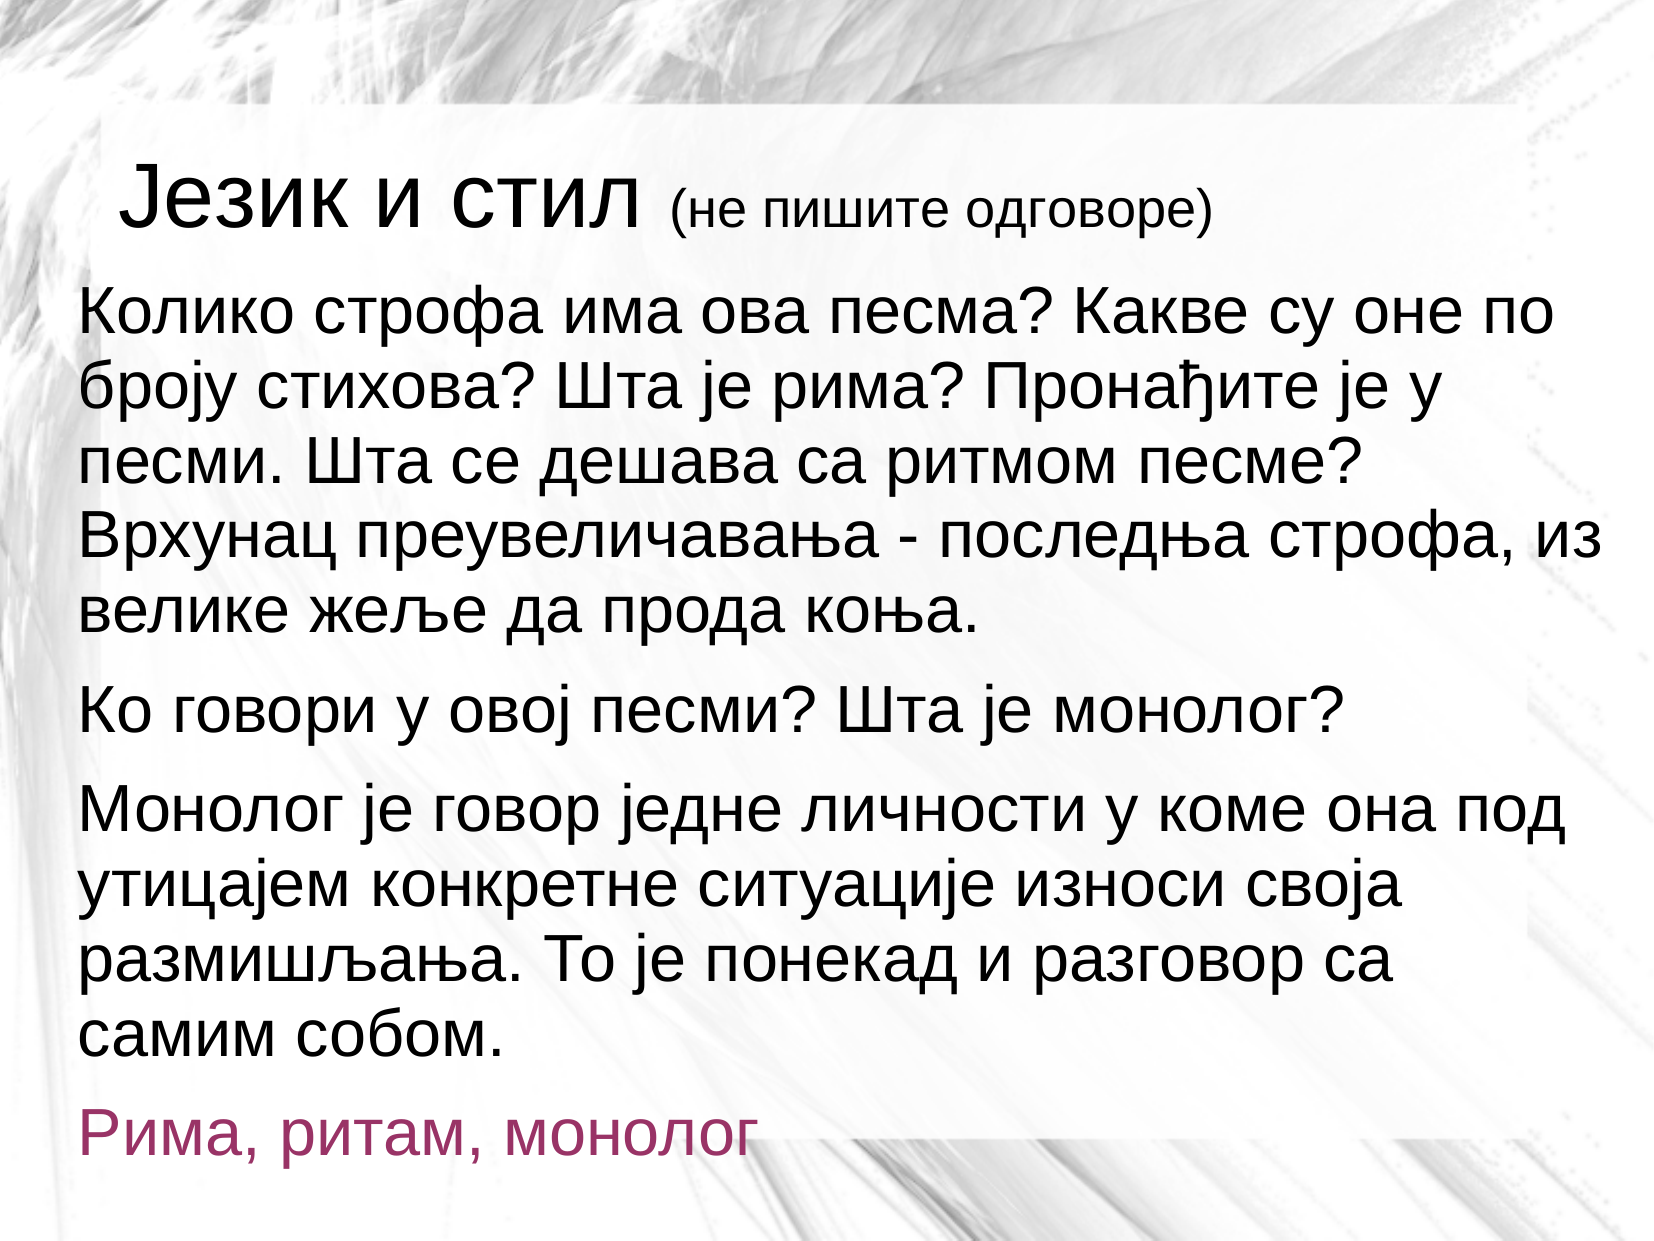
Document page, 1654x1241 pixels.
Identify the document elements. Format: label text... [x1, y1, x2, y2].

title Језик и стил (не пишите одговоре) [118, 112, 1506, 281]
text_box Колико строфа има ова песма? Какве су оне по броју стихова? Шта је рима? Пронађите је у песми. Шта се дешава са ритмом песме? Врхунац преувеличавања - последња строфа, из велике жеље да прода коња. Ко говори у овој песми? Шта је монолог? Монолог је говор једне личности у коме она под утицајем конкретне ситуације износи своја размишљања. То је понекад и разговор са самим собом. Рима, ритам, монолог [63, 265, 1625, 1241]
picture [0, 0, 1654, 1241]
